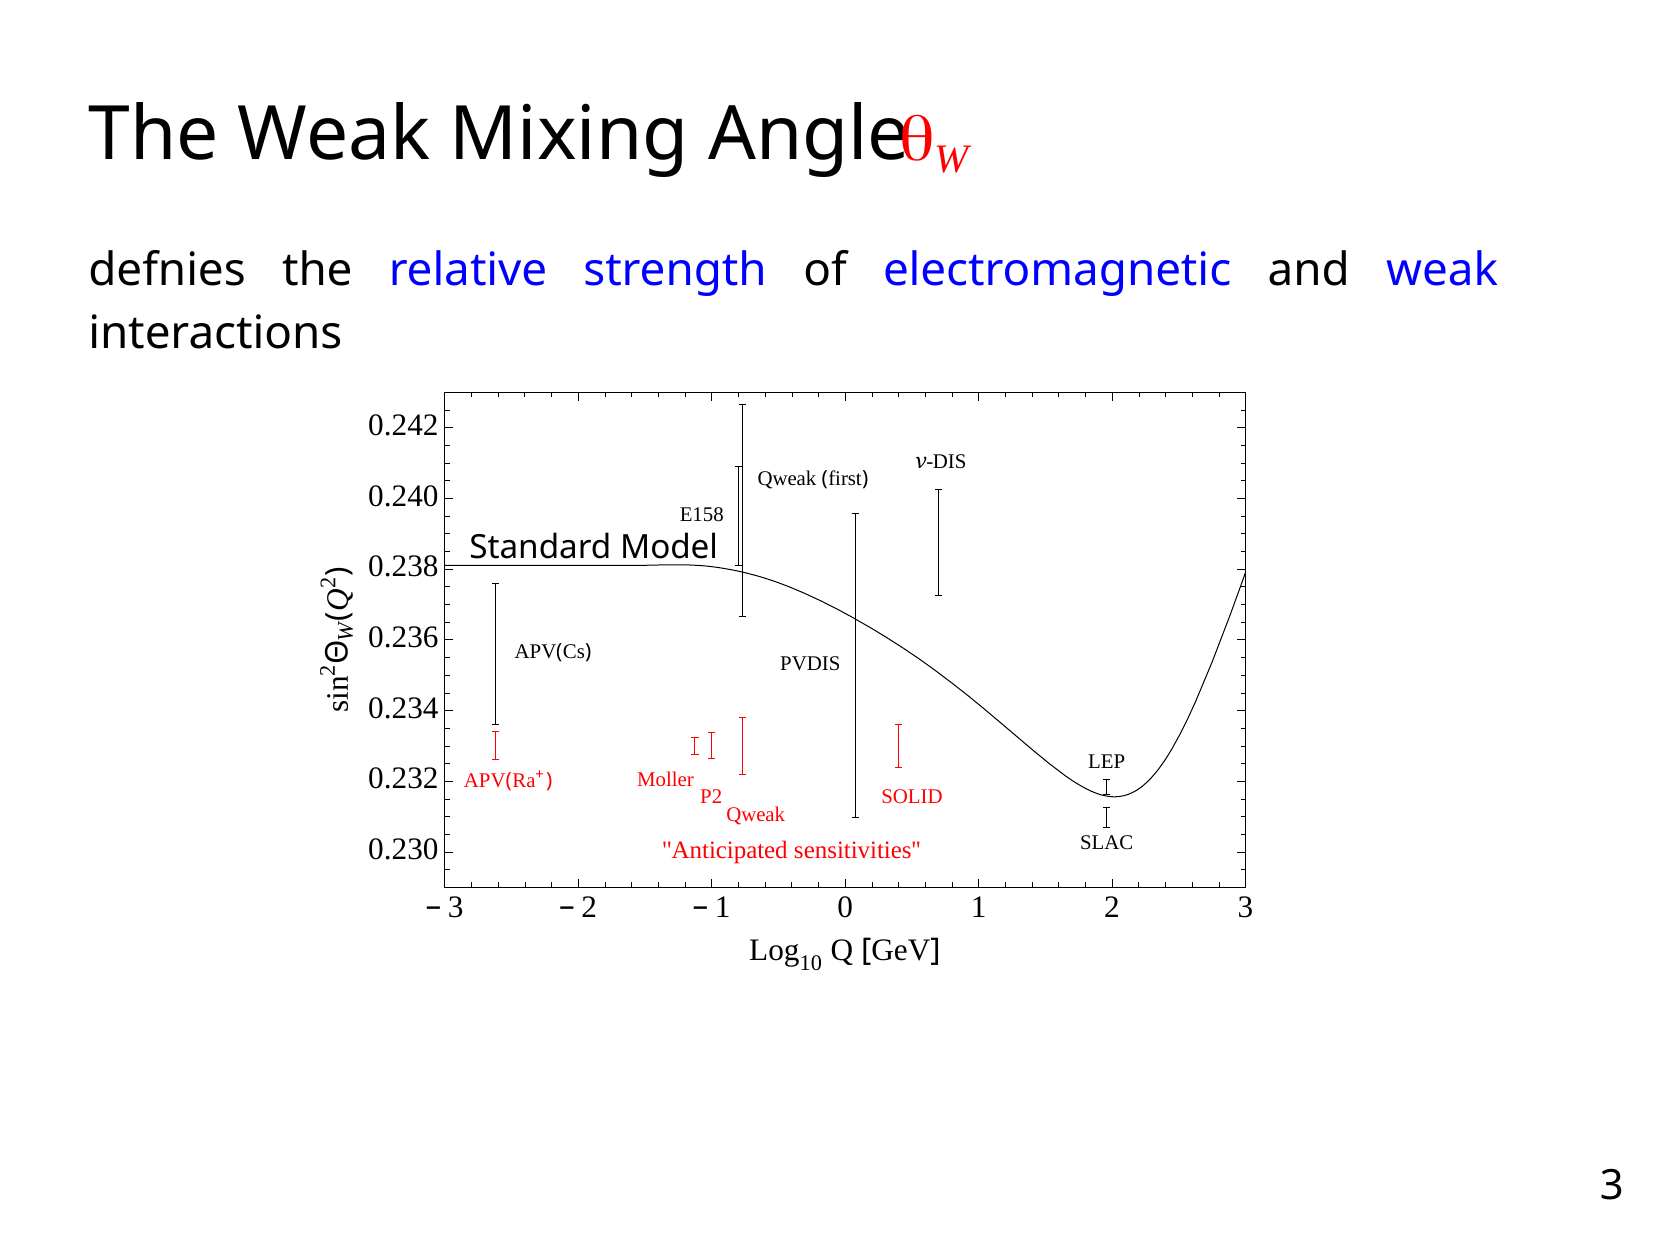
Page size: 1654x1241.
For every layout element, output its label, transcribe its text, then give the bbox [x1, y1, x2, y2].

text_box defnies the relative strength of electromagnetic and weak interactions [73, 229, 1513, 306]
text_box The Weak Mixing Angle [73, 71, 991, 229]
chart [882, 109, 991, 183]
text_box Standard Model [454, 515, 866, 576]
picture [315, 390, 1255, 973]
